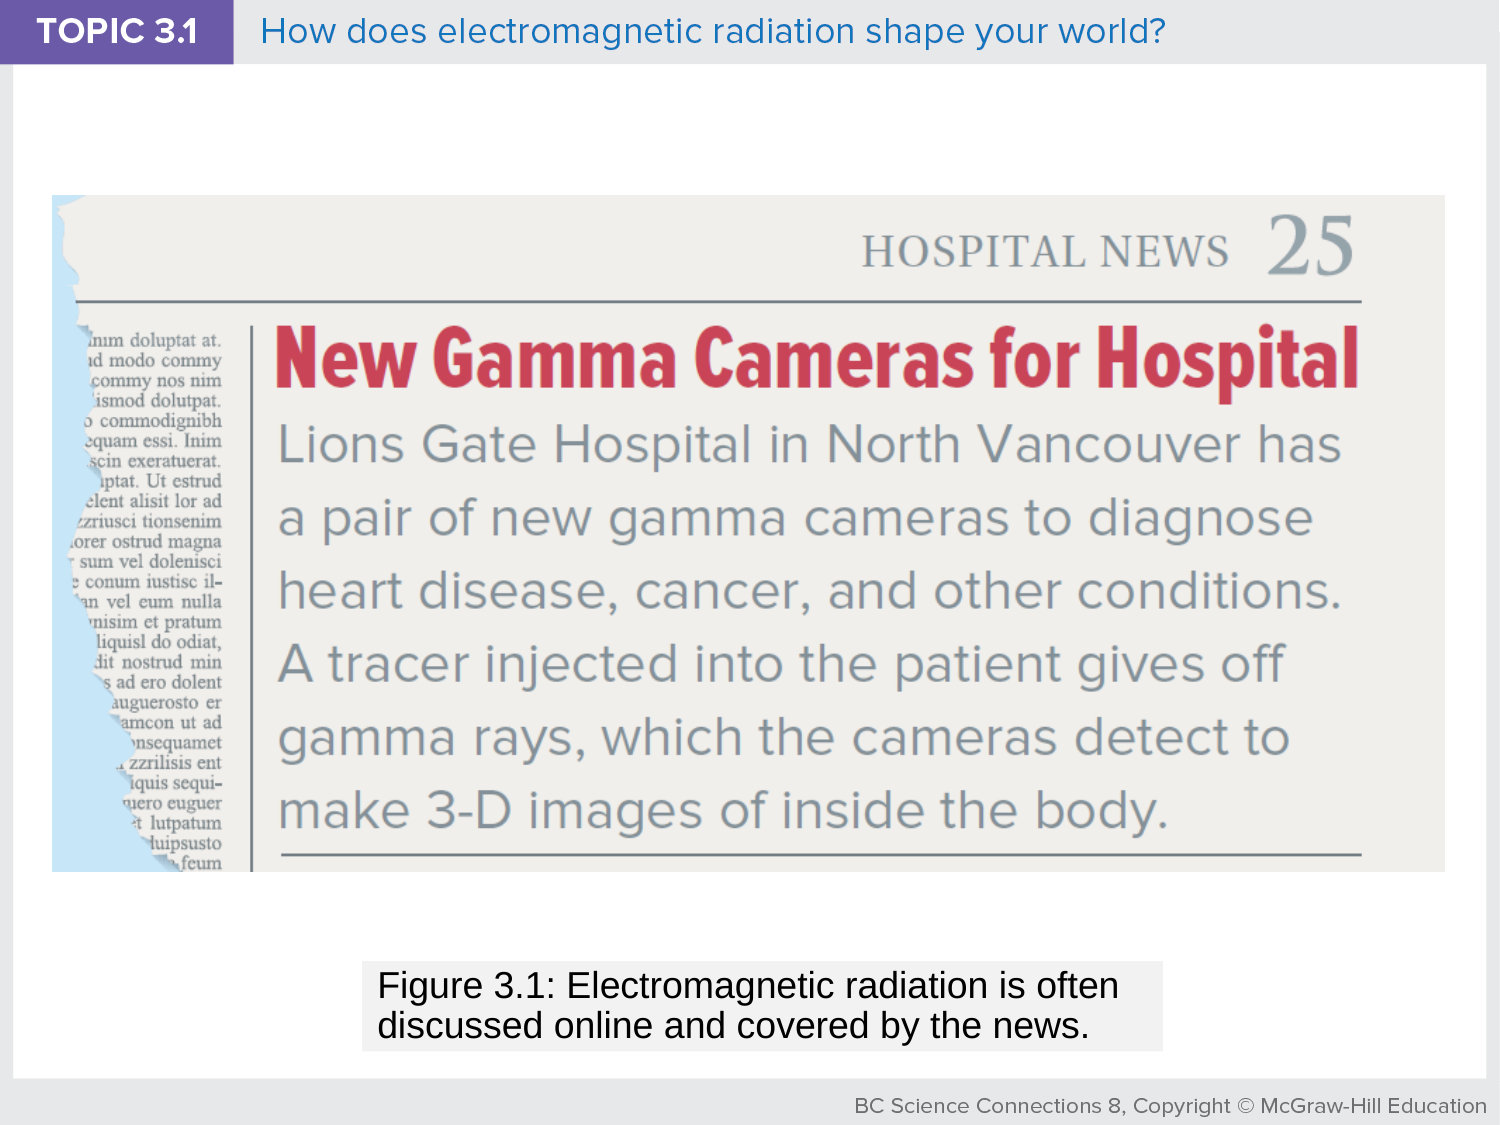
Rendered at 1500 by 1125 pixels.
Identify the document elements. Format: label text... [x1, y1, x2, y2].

picture [0, 0, 1500, 1082]
list Figure 3.1: Electromagnetic radiation is often discussed online and covered by the news. [362, 961, 1163, 1052]
